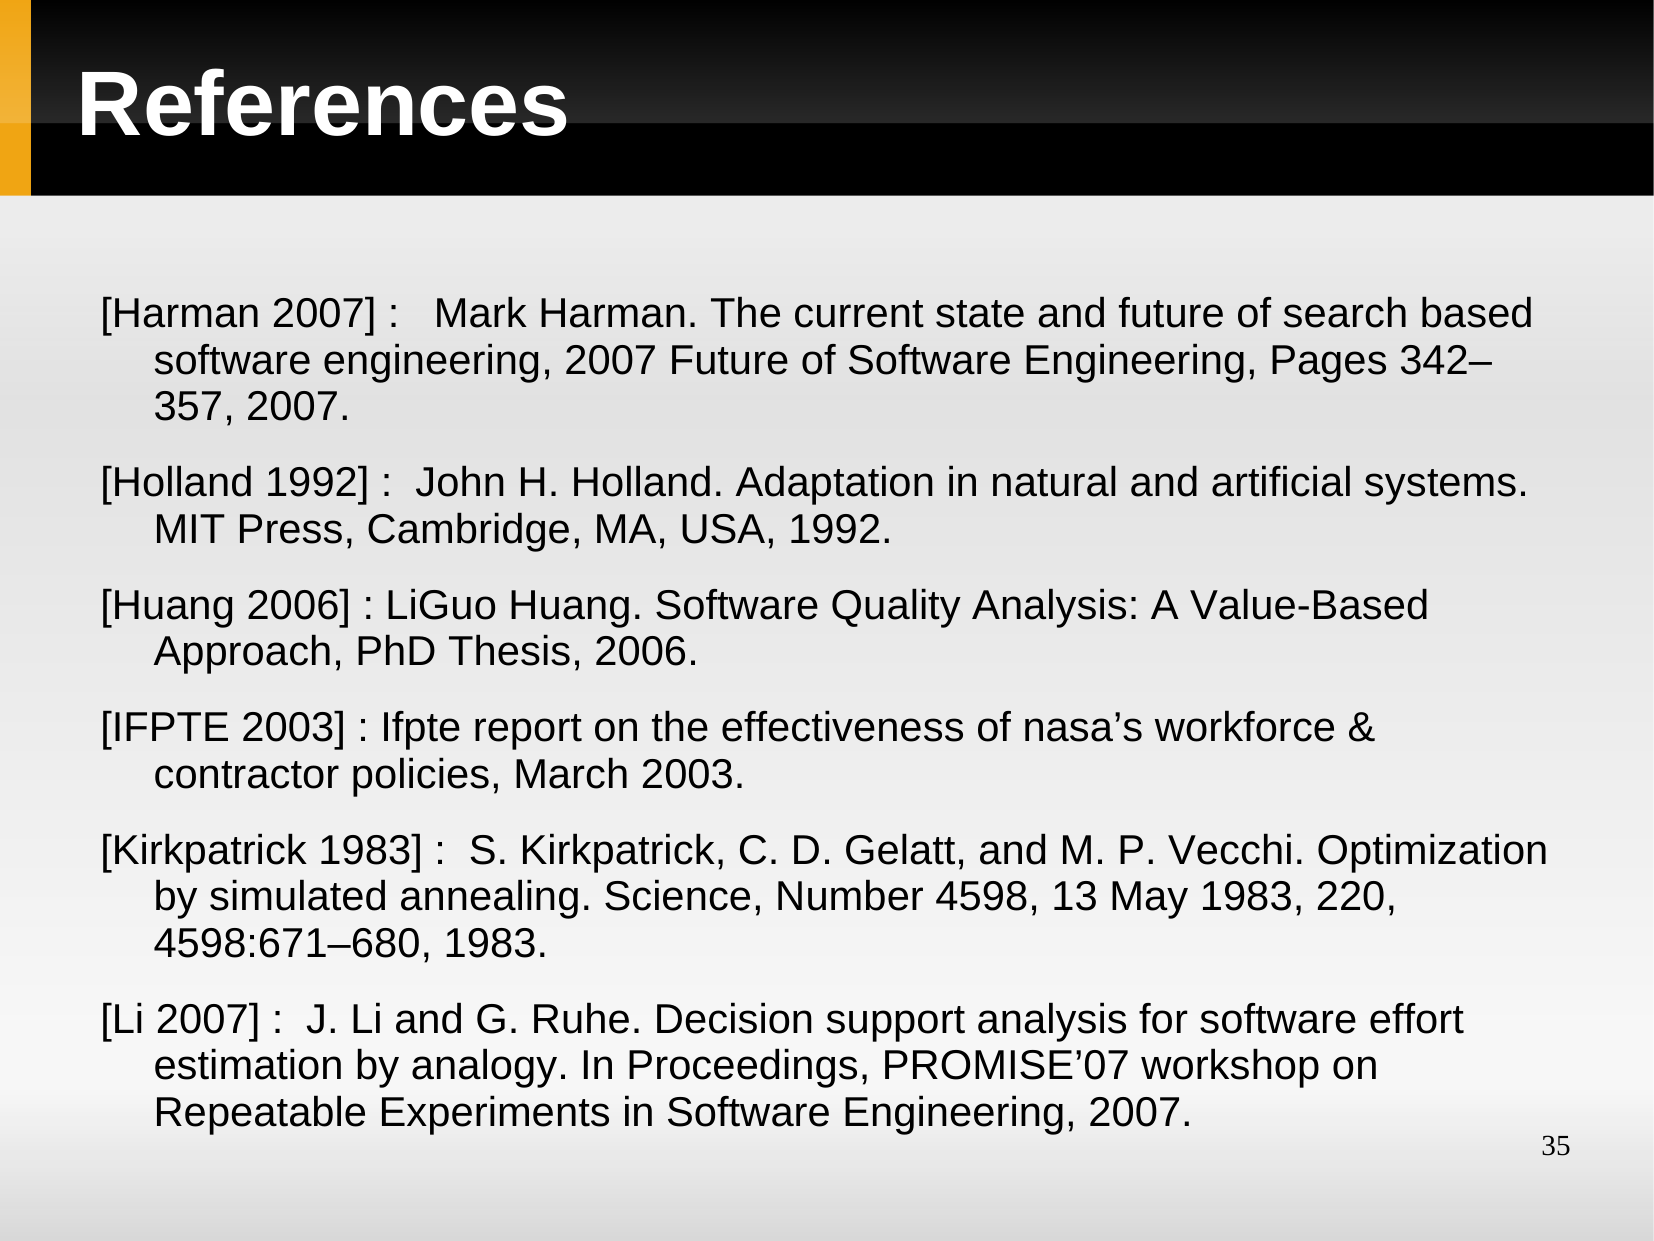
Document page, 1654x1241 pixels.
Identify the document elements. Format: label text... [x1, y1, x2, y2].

list [Harman 2007] : Mark Harman. The current state and future of search based software engineering, 2007 Future of Software Engineering, Pages 342–357, 2007. [Holland 1992] : John H. Holland. Adaptation in natural and artiﬁcial systems. MIT Press, Cambridge, MA, USA, 1992. [Huang 2006] : LiGuo Huang. Software Quality Analysis: A Value-Based Approach, PhD Thesis, 2006. [IFPTE 2003] : Ifpte report on the effectiveness of nasa’s workforce & contractor policies, March 2003. [Kirkpatrick 1983] : S. Kirkpatrick, C. D. Gelatt, and M. P. Vecchi. Optimization by simulated annealing. Science, Number 4598, 13 May 1983, 220, 4598:671–680, 1983. [Li 2007] : J. Li and G. Ruhe. Decision support analysis for software effort estimation by analogy. In Proceedings, PROMISE’07 workshop on Repeatable Experiments in Software Engineering, 2007. [82, 290, 1571, 1136]
title References [76, 7, 1565, 200]
picture [0, 0, 1654, 1241]
